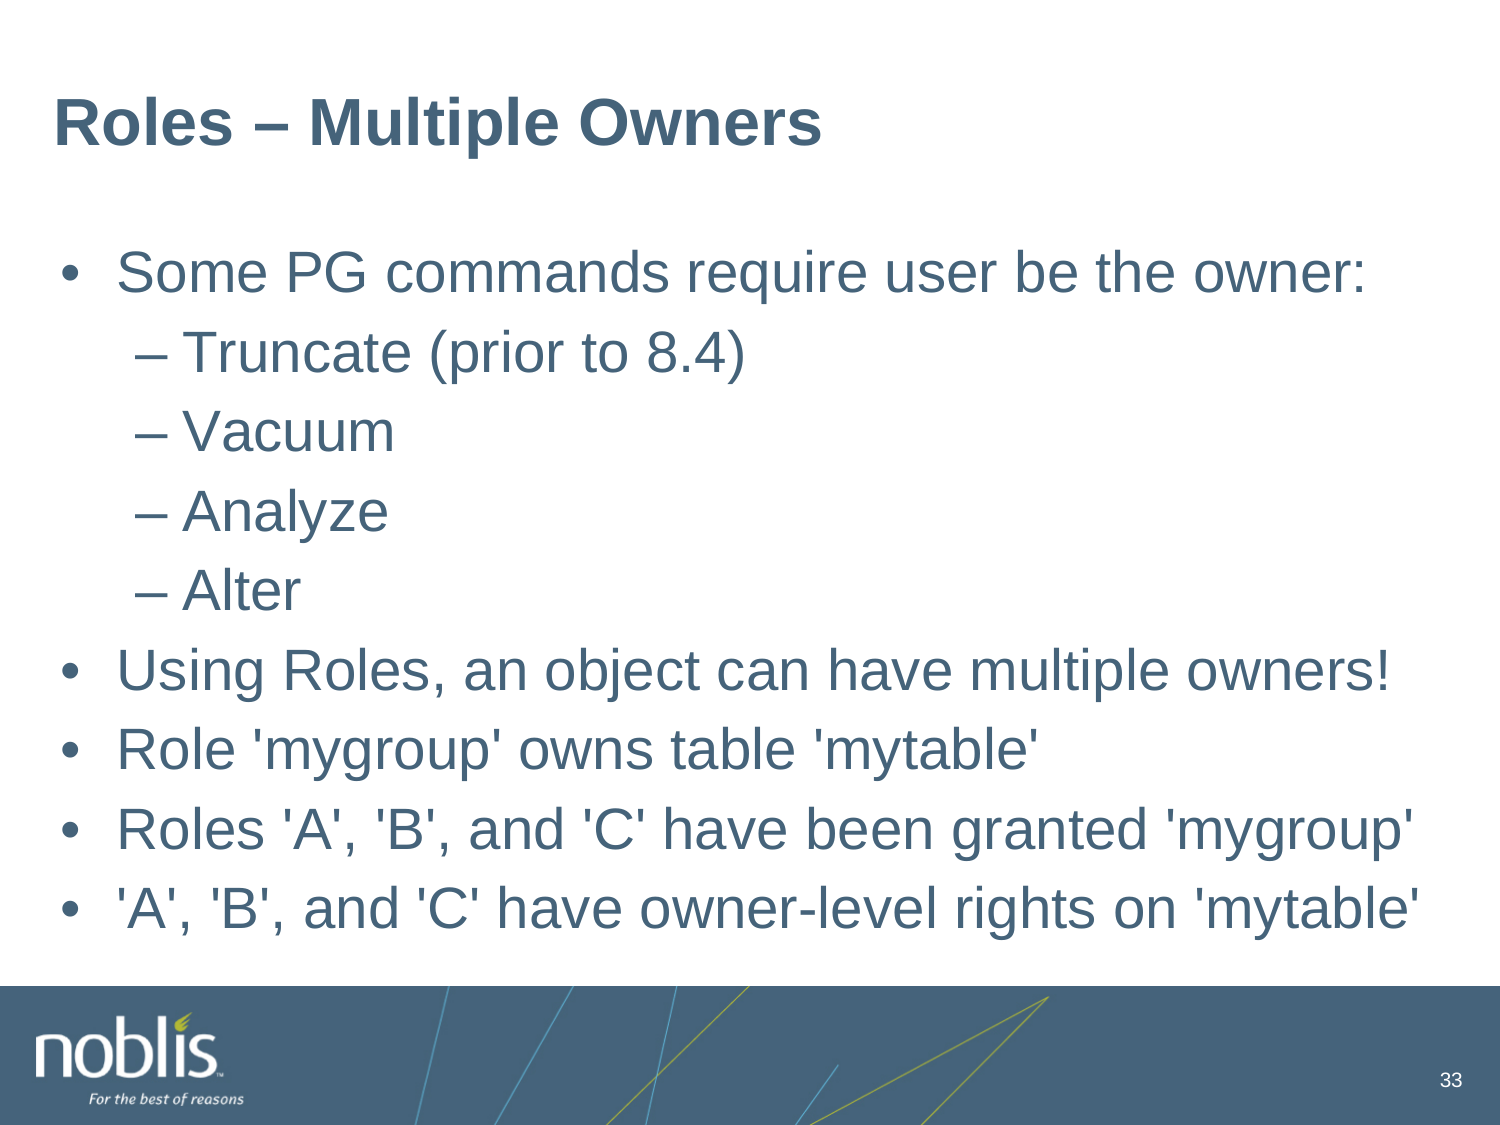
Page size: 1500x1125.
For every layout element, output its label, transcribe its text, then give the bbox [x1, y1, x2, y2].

list Some PG commands require user be the owner: Truncate (prior to 8.4) Vacuum Analyze Alter Using Roles, an object can have multiple owners! Role 'mygroup' owns table 'mytable' Roles 'A', 'B', and 'C' have been granted 'mygroup' 'A', 'B', and 'C' have owner-level rights on 'mytable' [60, 239, 1437, 968]
title Roles – Multiple Owners [53, 38, 1438, 211]
picture [0, 986, 1500, 1125]
